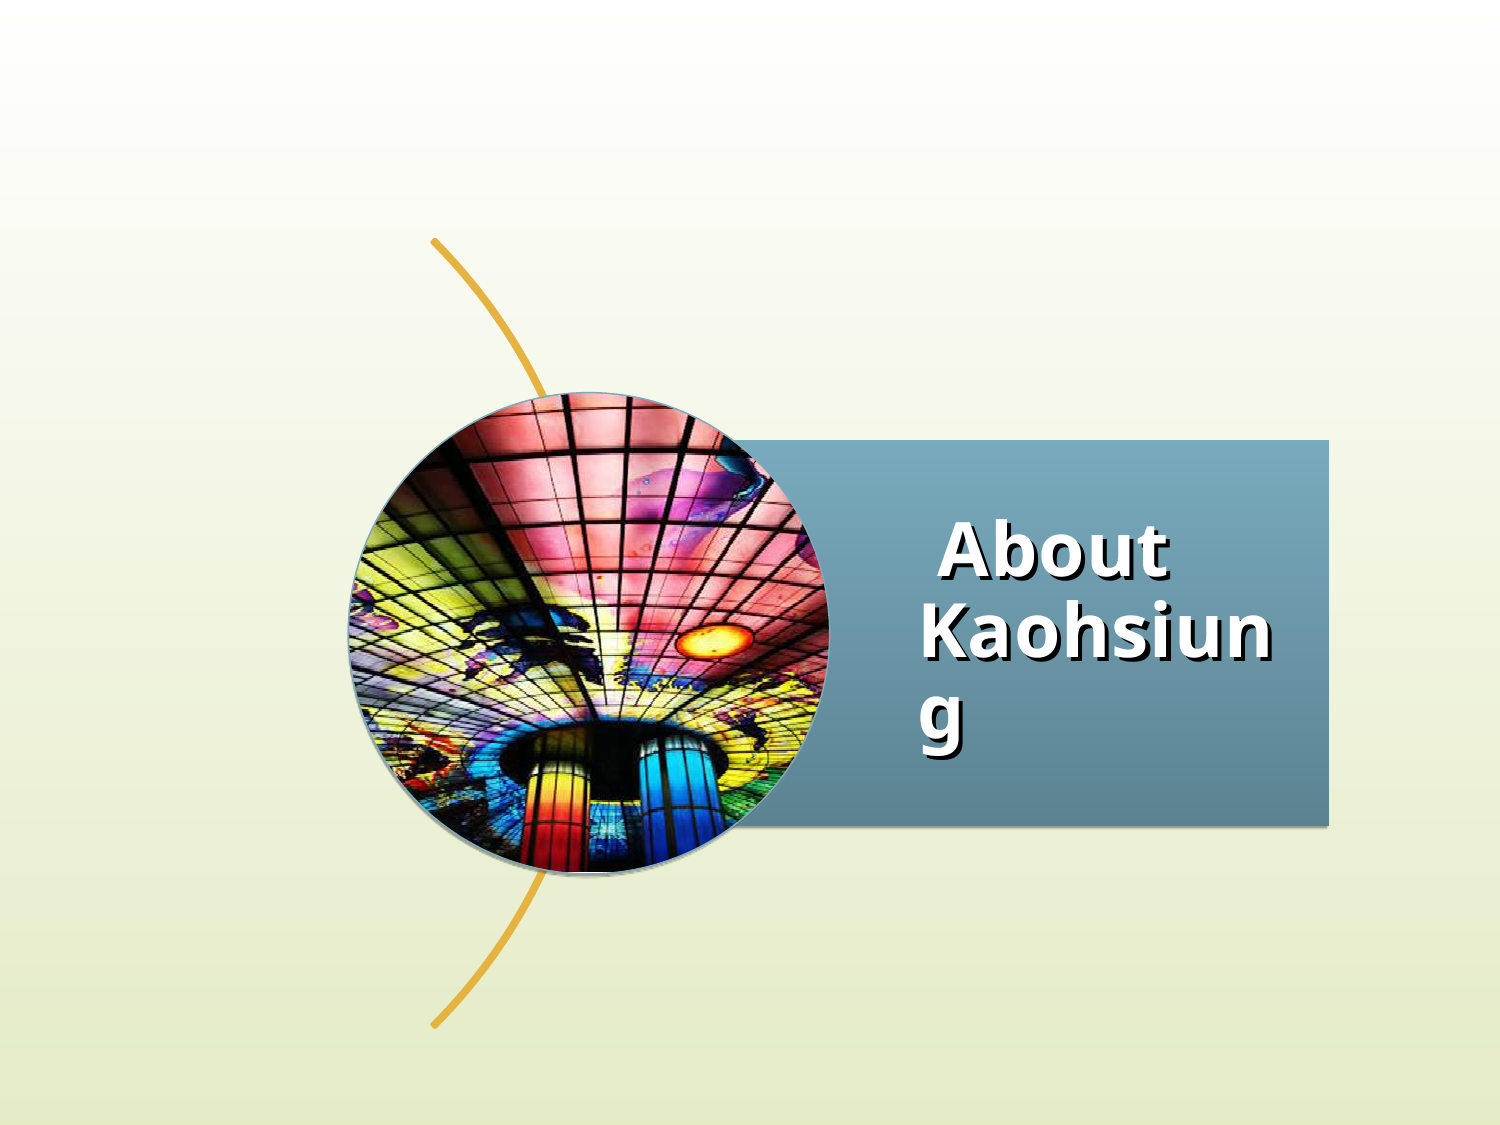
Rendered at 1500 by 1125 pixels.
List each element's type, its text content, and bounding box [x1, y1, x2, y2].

text_box [348, 392, 830, 875]
text_box About Kaohsiung [734, 440, 1329, 826]
